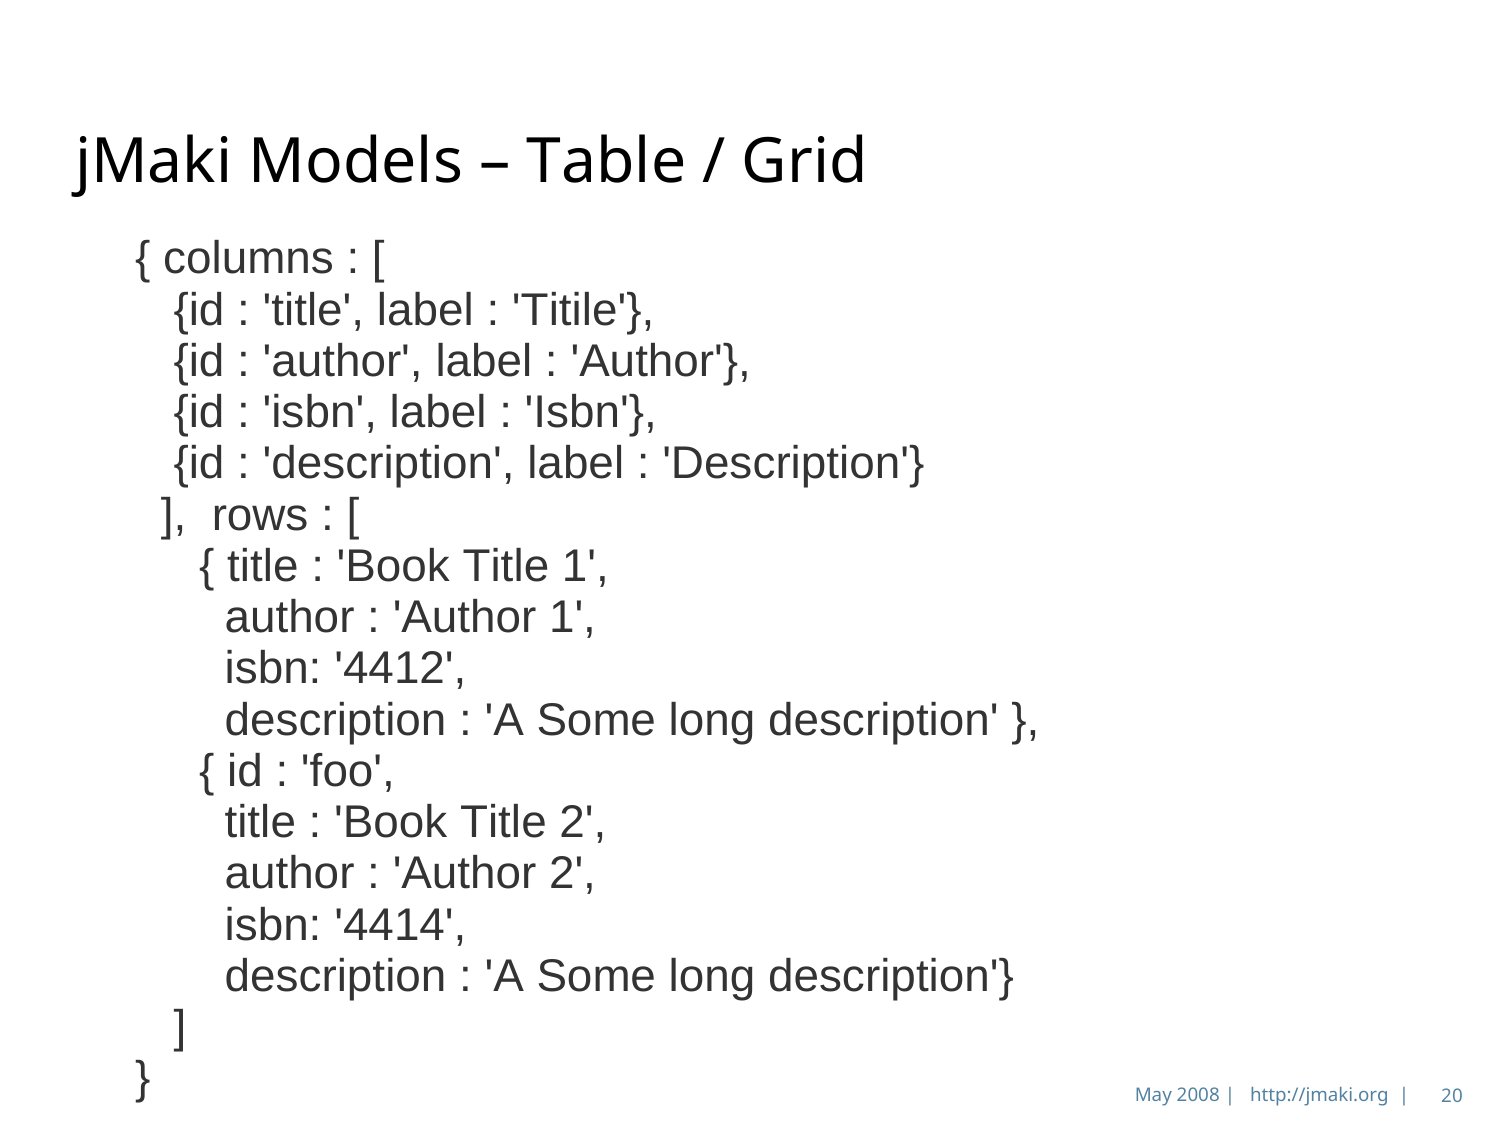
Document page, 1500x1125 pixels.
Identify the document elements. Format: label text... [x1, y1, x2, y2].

text_box { columns : [ {id : 'title', label : 'Titile'}, {id : 'author', label : 'Author'}, {id : 'isbn', label : 'Isbn'}, {id : 'description', label : 'Description'} ], rows : [ { title : 'Book Title 1', author : 'Author 1', isbn: '4412', description : 'A Some long description' }, { id : 'foo', title : 'Book Title 2', author : 'Author 2', isbn: '4414', description : 'A Some long description'} ] } [120, 224, 1500, 1125]
title jMaki Models – Table / Grid [75, 124, 1426, 288]
